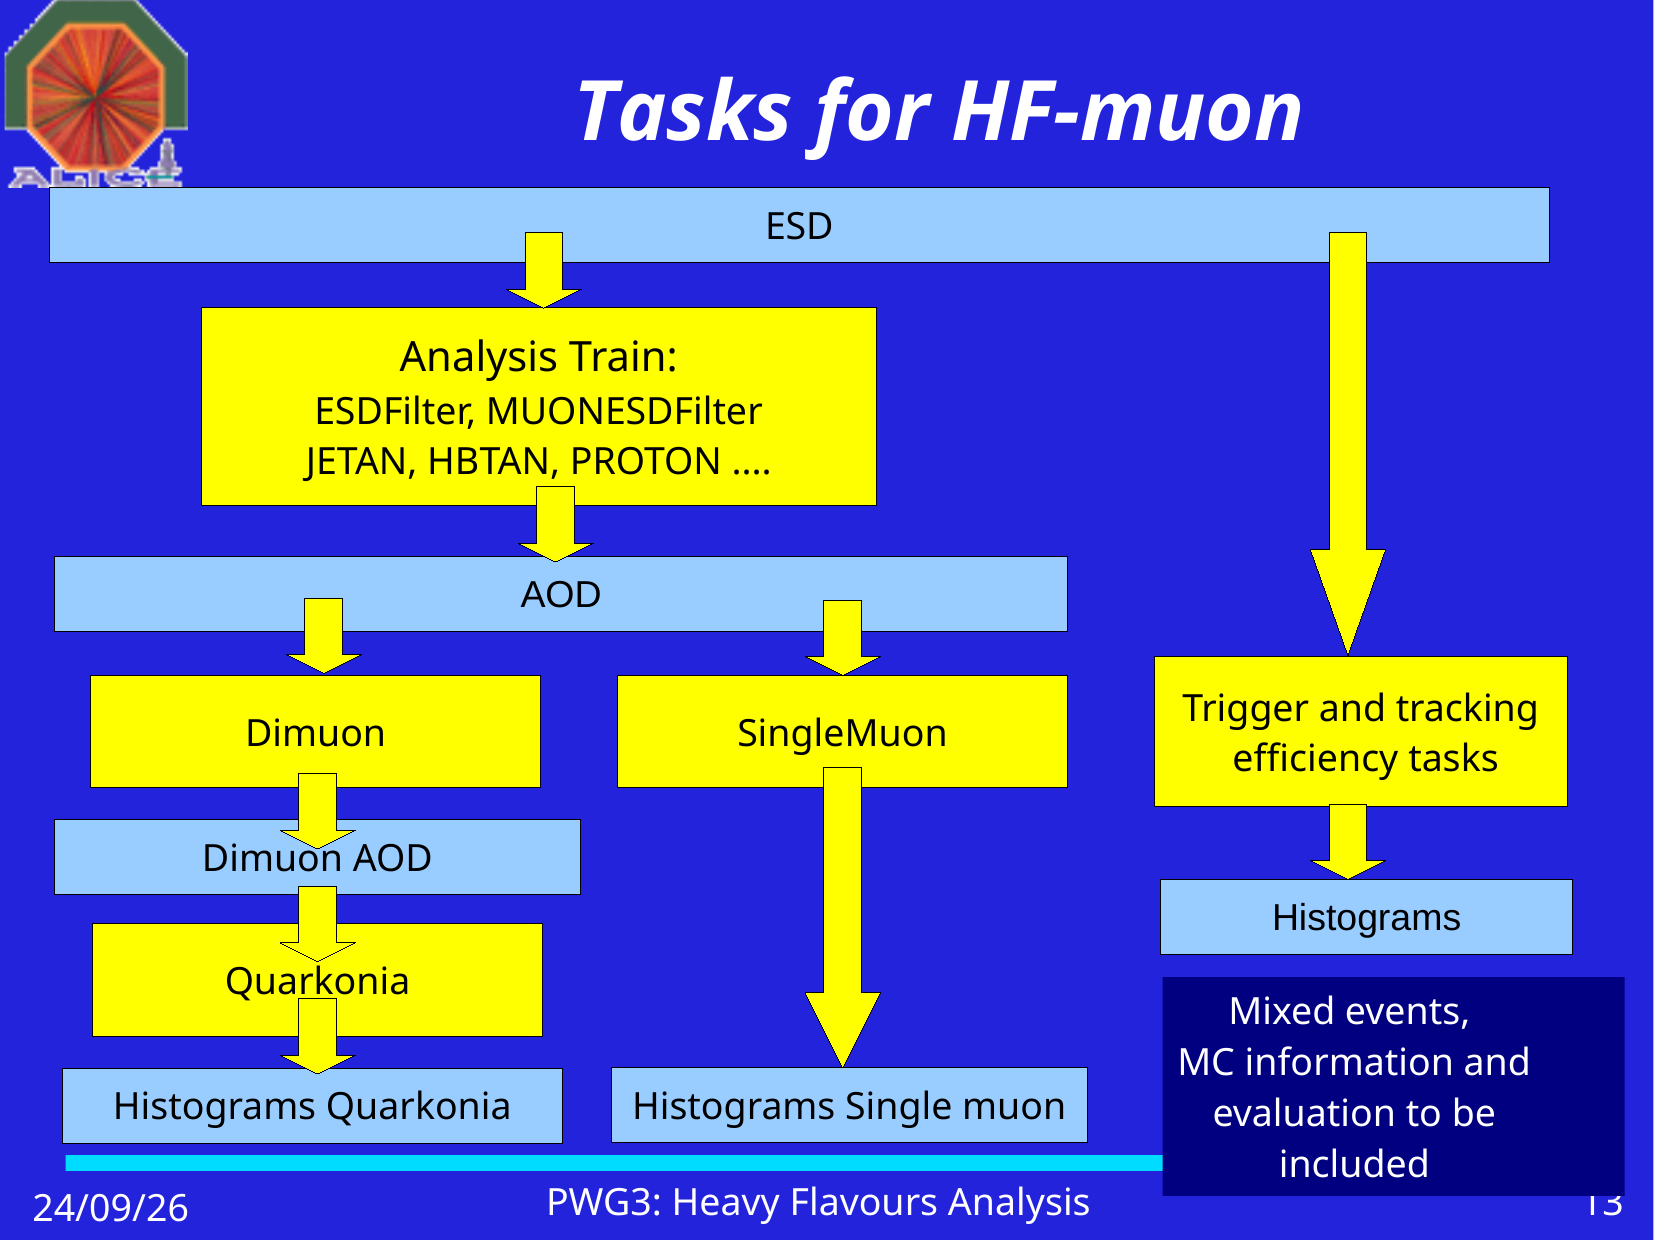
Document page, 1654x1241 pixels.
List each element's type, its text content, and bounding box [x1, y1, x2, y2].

text_box [1310, 804, 1386, 879]
text_box Trigger and tracking efficiency tasks [1154, 656, 1568, 807]
text_box Dimuon AOD [54, 819, 581, 895]
text_box [280, 886, 356, 962]
picture [4, 0, 188, 188]
text_box AOD [54, 556, 1068, 632]
text_box [1310, 232, 1386, 656]
title Tasks for HF-muon [225, 4, 1654, 213]
text_box SingleMuon [617, 675, 1068, 788]
text_box [506, 232, 582, 309]
text_box [280, 773, 356, 849]
text_box Analysis Train: ESDFilter, MUONESDFilter JETAN, HBTAN, PROTON .... [201, 307, 877, 506]
text_box [805, 767, 881, 1068]
text_box [805, 600, 881, 676]
text_box Dimuon [90, 675, 541, 788]
text_box Mixed events, MC information and evaluation to be included [1162, 977, 1625, 1149]
text_box [518, 486, 594, 562]
text_box [280, 998, 356, 1074]
text_box [286, 598, 362, 674]
text_box Histograms Quarkonia [62, 1068, 563, 1144]
text_box Quarkonia [92, 923, 543, 1037]
text_box ESD [49, 187, 1550, 263]
text_box Histograms Single muon [611, 1067, 1088, 1143]
text_box Histograms [1160, 879, 1573, 955]
